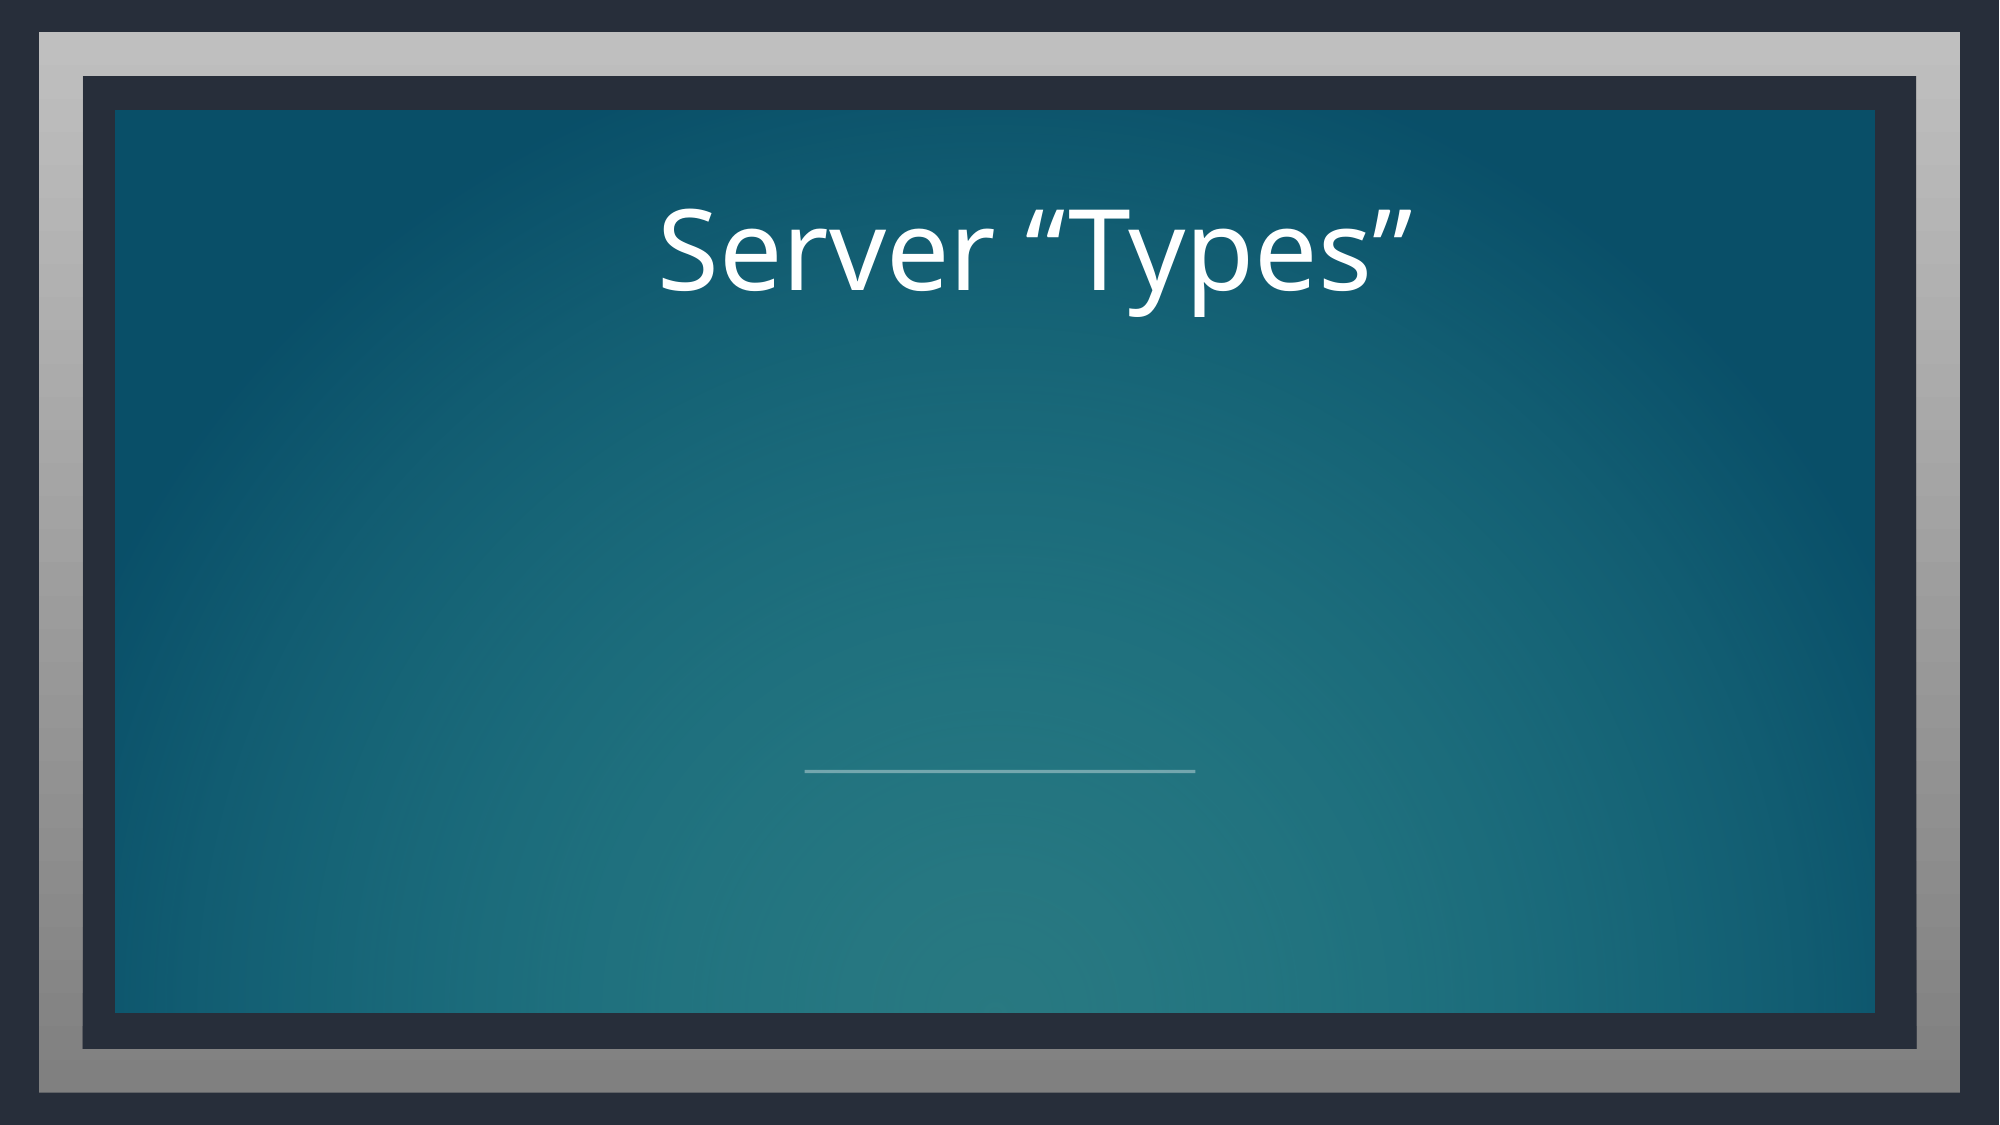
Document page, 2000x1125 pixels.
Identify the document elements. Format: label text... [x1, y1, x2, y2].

text_box [38, 32, 1961, 1093]
text_box Setup R/W Federated Node [804, 769, 1196, 774]
text_box Server “Types” [525, 171, 1576, 321]
